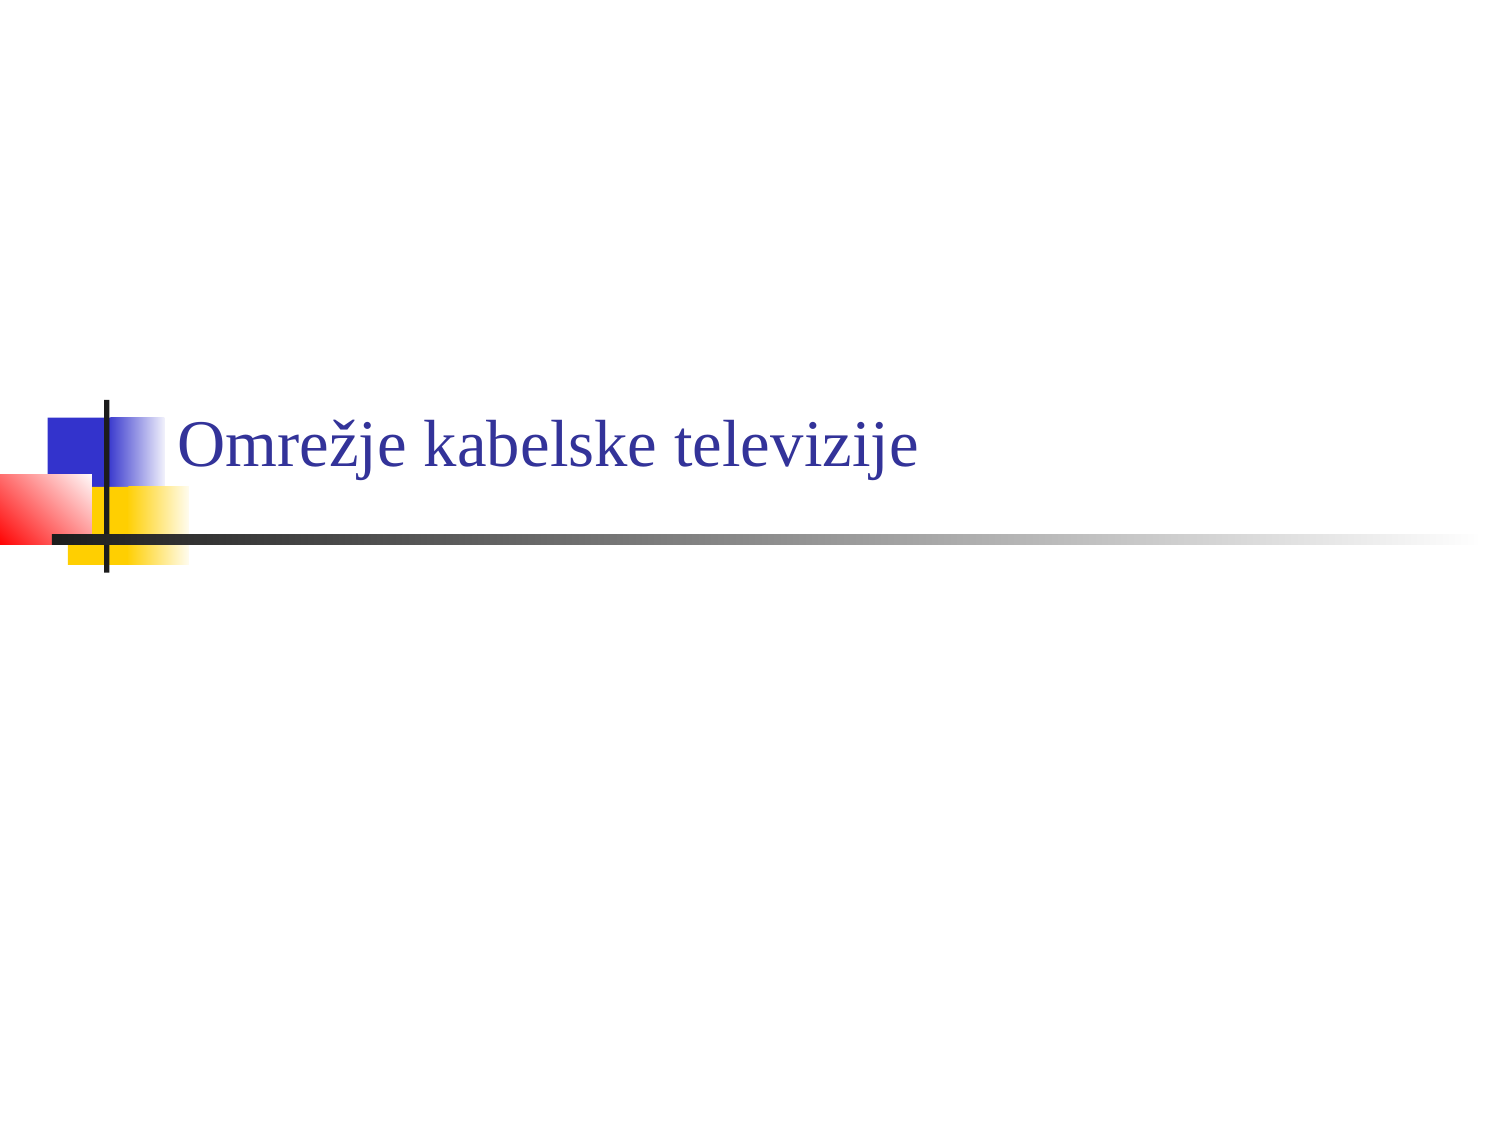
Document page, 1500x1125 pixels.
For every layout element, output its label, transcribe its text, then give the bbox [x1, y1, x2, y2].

title Omrežje kabelske televizije [162, 299, 1438, 488]
